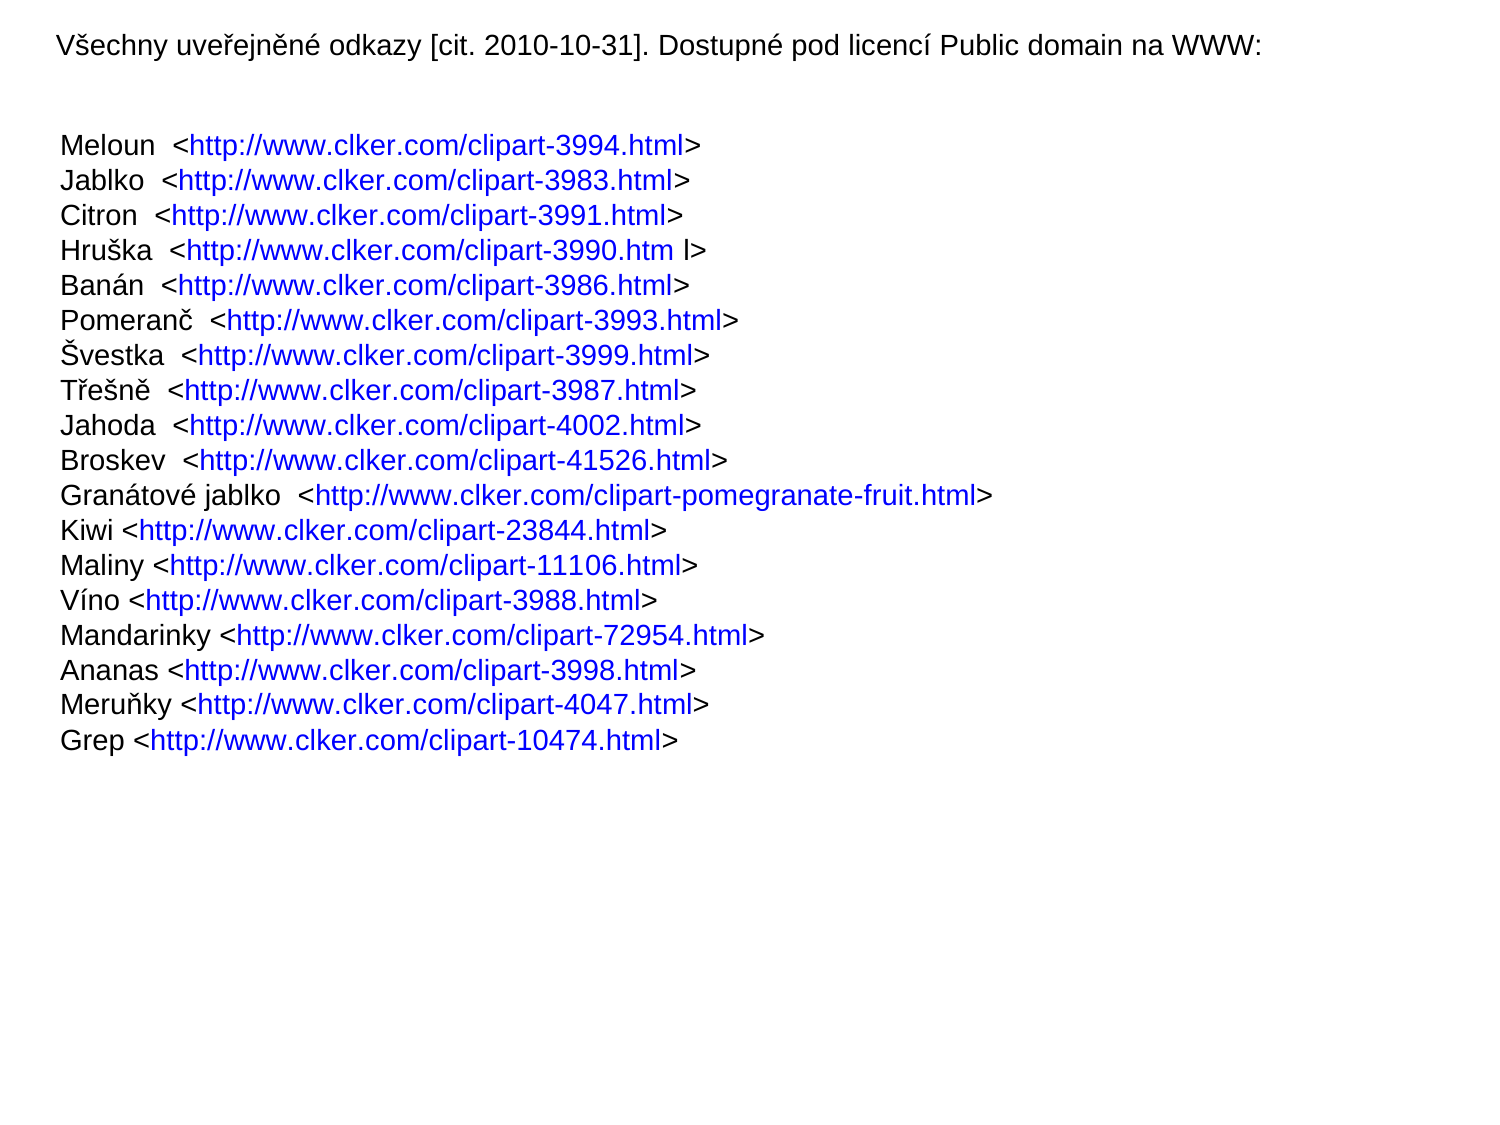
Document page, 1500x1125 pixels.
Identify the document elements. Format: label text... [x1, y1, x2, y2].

text_box Všechny uveřejněné odkazy [cit. 2010-10-31]. Dostupné pod licencí Public domain na WWW: [41, 18, 1459, 70]
text_box Meloun <http://www.clker.com/clipart-3994.html> Jablko <http://www.clker.com/clipart-3983.html> Citron <http://www.clker.com/clipart-3991.html> Hruška <http://www.clker.com/clipart-3990.htm l> Banán <http://www.clker.com/clipart-3986.html> Pomeranč <http://www.clker.com/clipart-3993.html> Švestka <http://www.clker.com/clipart-3999.html> Třešně <http://www.clker.com/clipart-3987.html> Jahoda <http://www.clker.com/clipart-4002.html> Broskev <http://www.clker.com/clipart-41526.html> Granátové jablko <http://www.clker.com/clipart-pomegranate-fruit.html> Kiwi <http://www.clker.com/clipart-23844.html> Maliny <http://www.clker.com/clipart-11106.html> Víno <http://www.clker.com/clipart-3988.html> Mandarinky <http://www.clker.com/clipart-72954.html> Ananas <http://www.clker.com/clipart-3998.html> Meruňky <http://www.clker.com/clipart-4047.html> Grep <http://www.clker.com/clipart-10474.html> [45, 118, 1009, 764]
